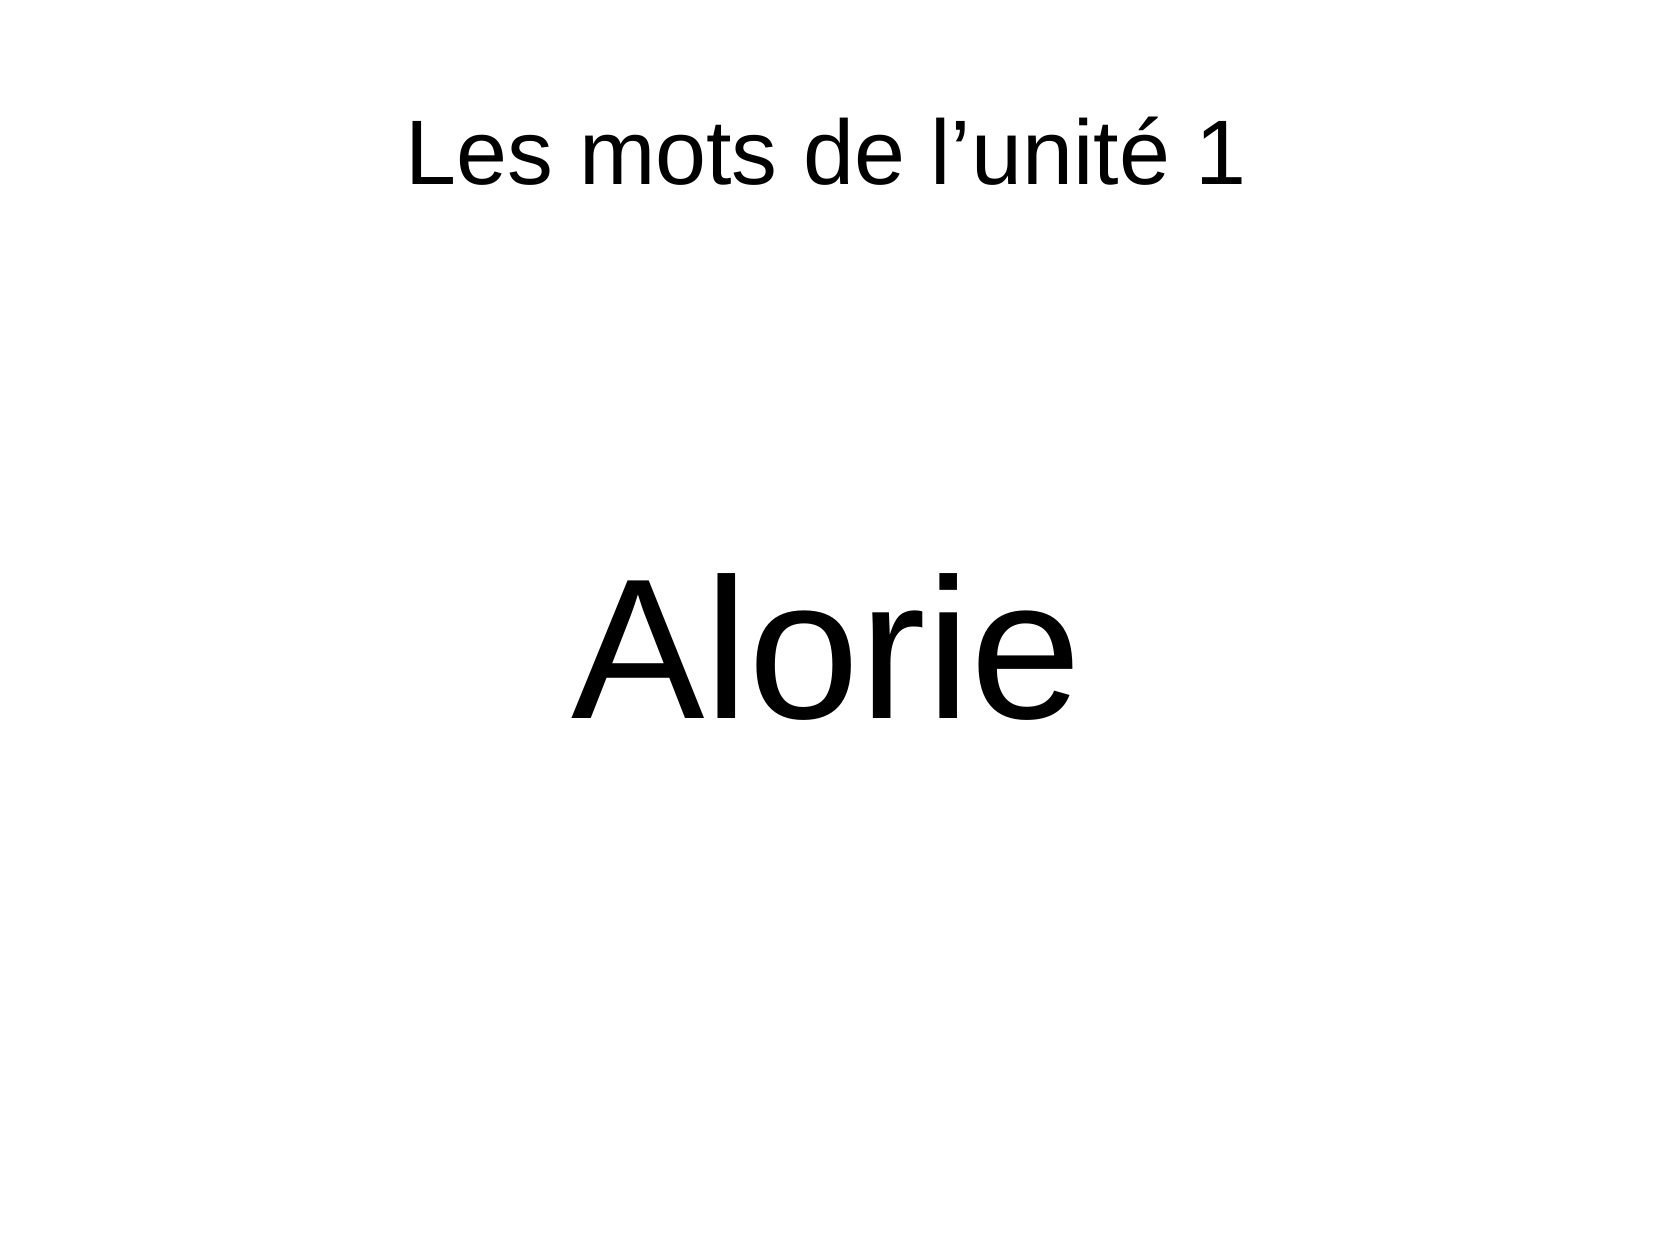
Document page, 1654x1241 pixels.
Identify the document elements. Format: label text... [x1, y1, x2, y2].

title Les mots de l’unité 1 [82, 49, 1571, 257]
subtitle Alorie [82, 290, 1571, 1010]
